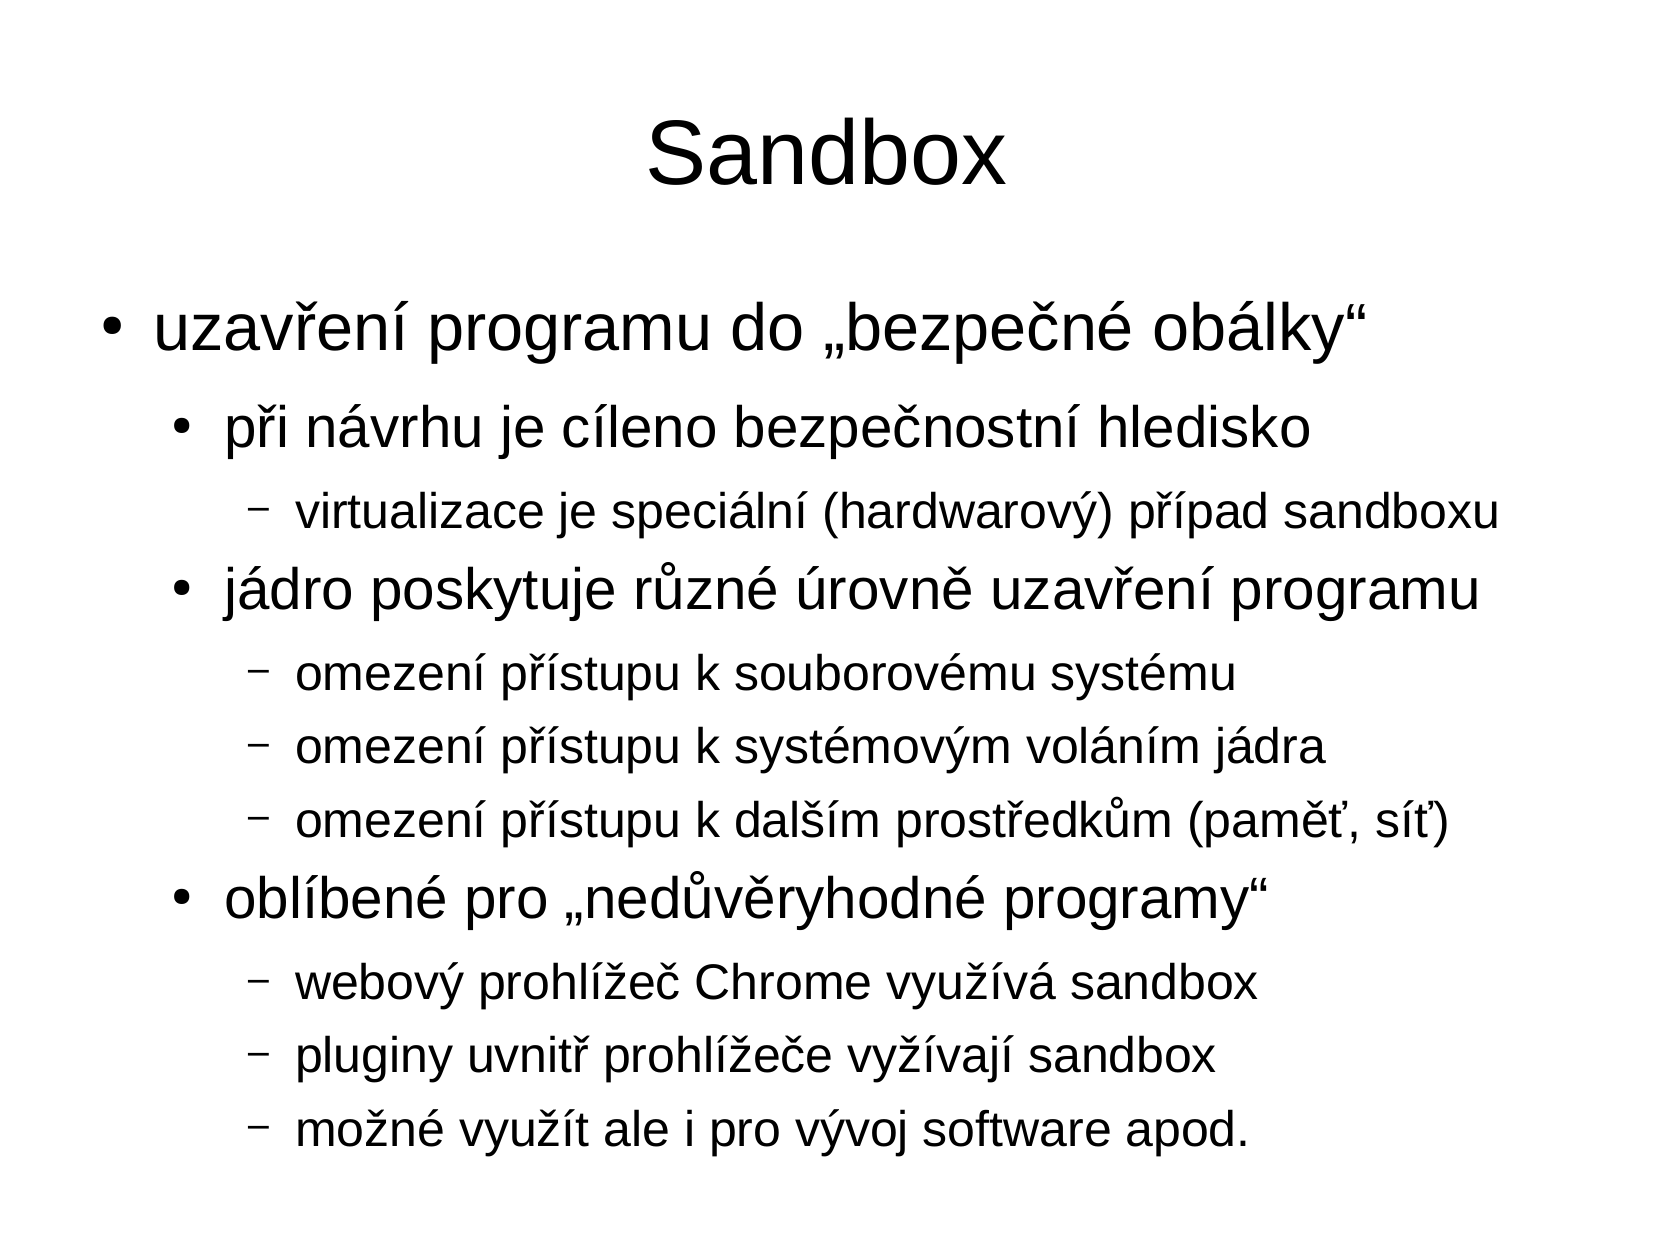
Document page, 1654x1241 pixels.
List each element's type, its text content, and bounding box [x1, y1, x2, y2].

list uzavření programu do „bezpečné obálky“ při návrhu je cíleno bezpečnostní hledisko virtualizace je speciální (hardwarový) případ sandboxu jádro poskytuje různé úrovně uzavření programu omezení přístupu k souborovému systému omezení přístupu k systémovým voláním jádra omezení přístupu k dalším prostředkům (paměť, síť) oblíbené pro „nedůvěryhodné programy“ webový prohlížeč Chrome využívá sandbox pluginy uvnitř prohlížeče vyžívají sandbox možné využít ale i pro vývoj software apod. [82, 290, 1571, 1158]
title Sandbox [82, 56, 1571, 250]
